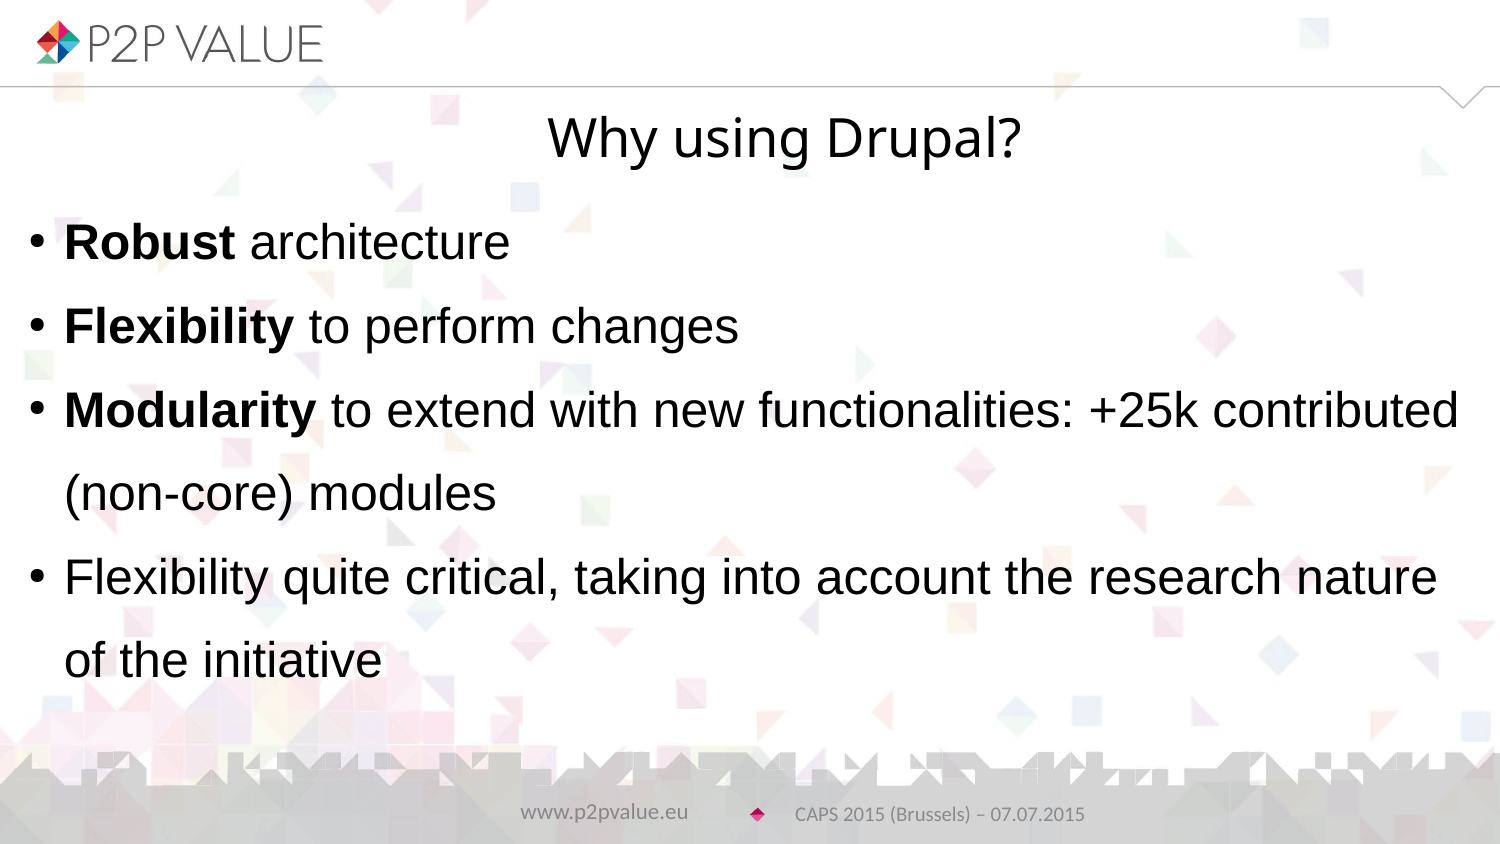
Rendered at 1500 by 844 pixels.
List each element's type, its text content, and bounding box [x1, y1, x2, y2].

picture [0, 0, 1500, 844]
title Why using Drupal? [324, 92, 1246, 180]
subtitle Robust architecture Flexibility to perform changes Modularity to extend with new functionalities: +25k contributed (non-core) modules Flexibility quite critical, taking into account the research nature of the initiative [15, 180, 1496, 736]
text_box CAPS 2015 (Brussels) – 07.07.2015 [781, 790, 1474, 836]
text_box www.p2pvalue.eu [514, 790, 733, 830]
